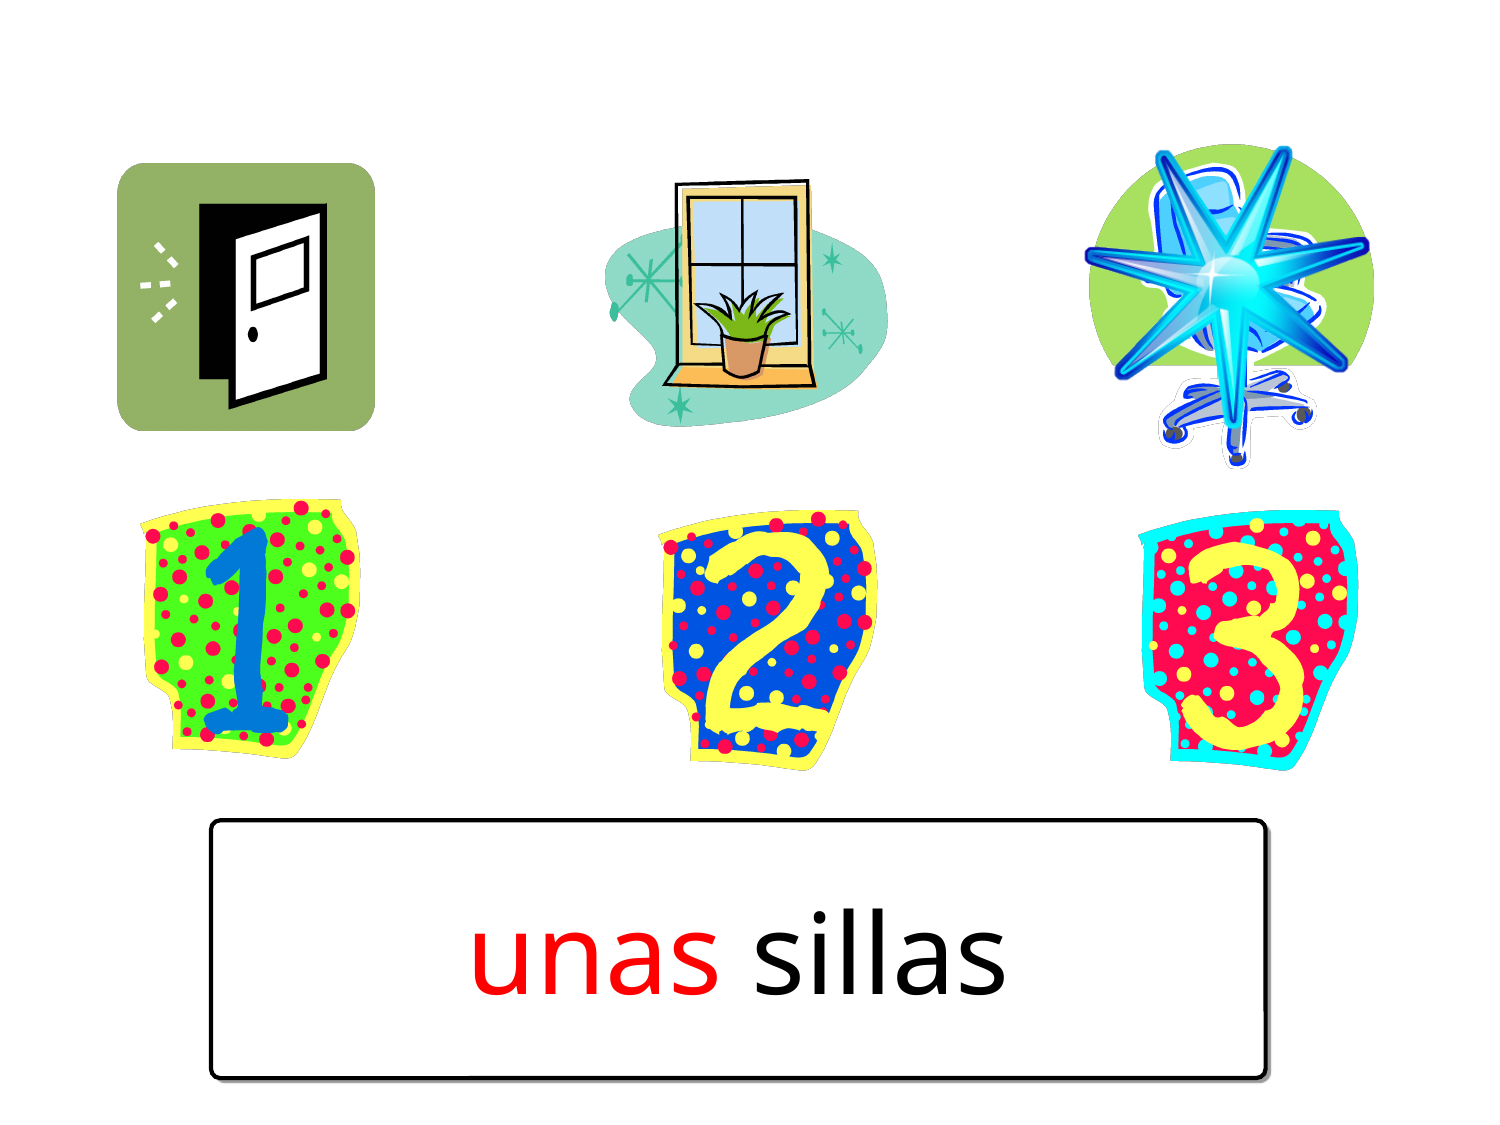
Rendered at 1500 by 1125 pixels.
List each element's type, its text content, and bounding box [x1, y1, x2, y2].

picture [138, 497, 362, 762]
picture [117, 163, 375, 431]
picture [1078, 128, 1386, 469]
picture [601, 175, 891, 430]
picture [656, 508, 879, 774]
text_box unas sillas [210, 820, 1266, 1079]
picture [1136, 508, 1360, 774]
